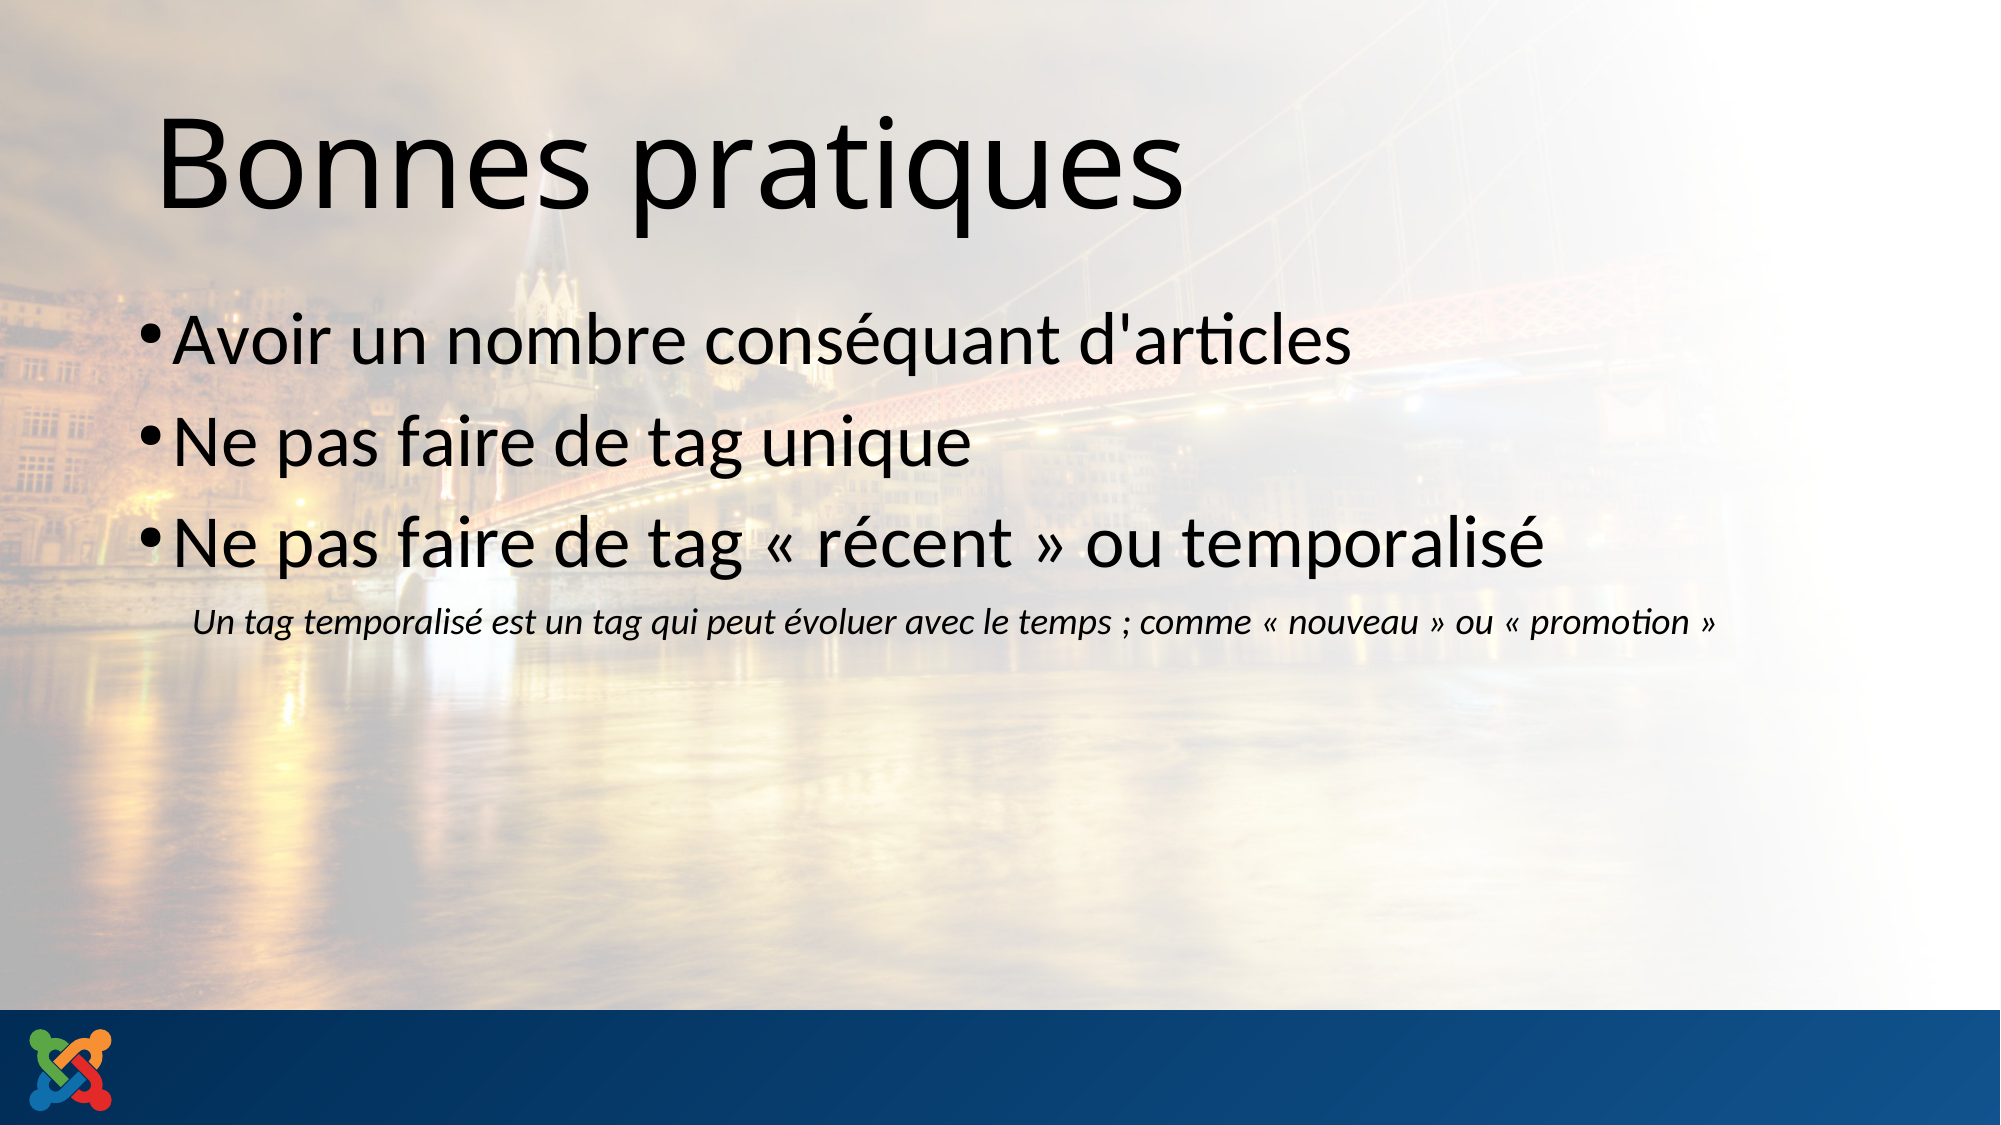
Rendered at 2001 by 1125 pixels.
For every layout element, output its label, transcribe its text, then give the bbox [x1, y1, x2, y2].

text_box Avoir un nombre conséquant d'articles Ne pas faire de tag unique Ne pas faire de tag « récent » ou temporalisé [137, 299, 1863, 1014]
picture [0, 0, 2001, 1125]
text_box [0, 1010, 2000, 1125]
text_box Un tag temporalisé est un tag qui peut évoluer avec le temps ; comme « nouveau » ou « promotion » [177, 589, 1784, 650]
title Bonnes pratiques [137, 59, 1863, 278]
picture [29, 1028, 112, 1112]
